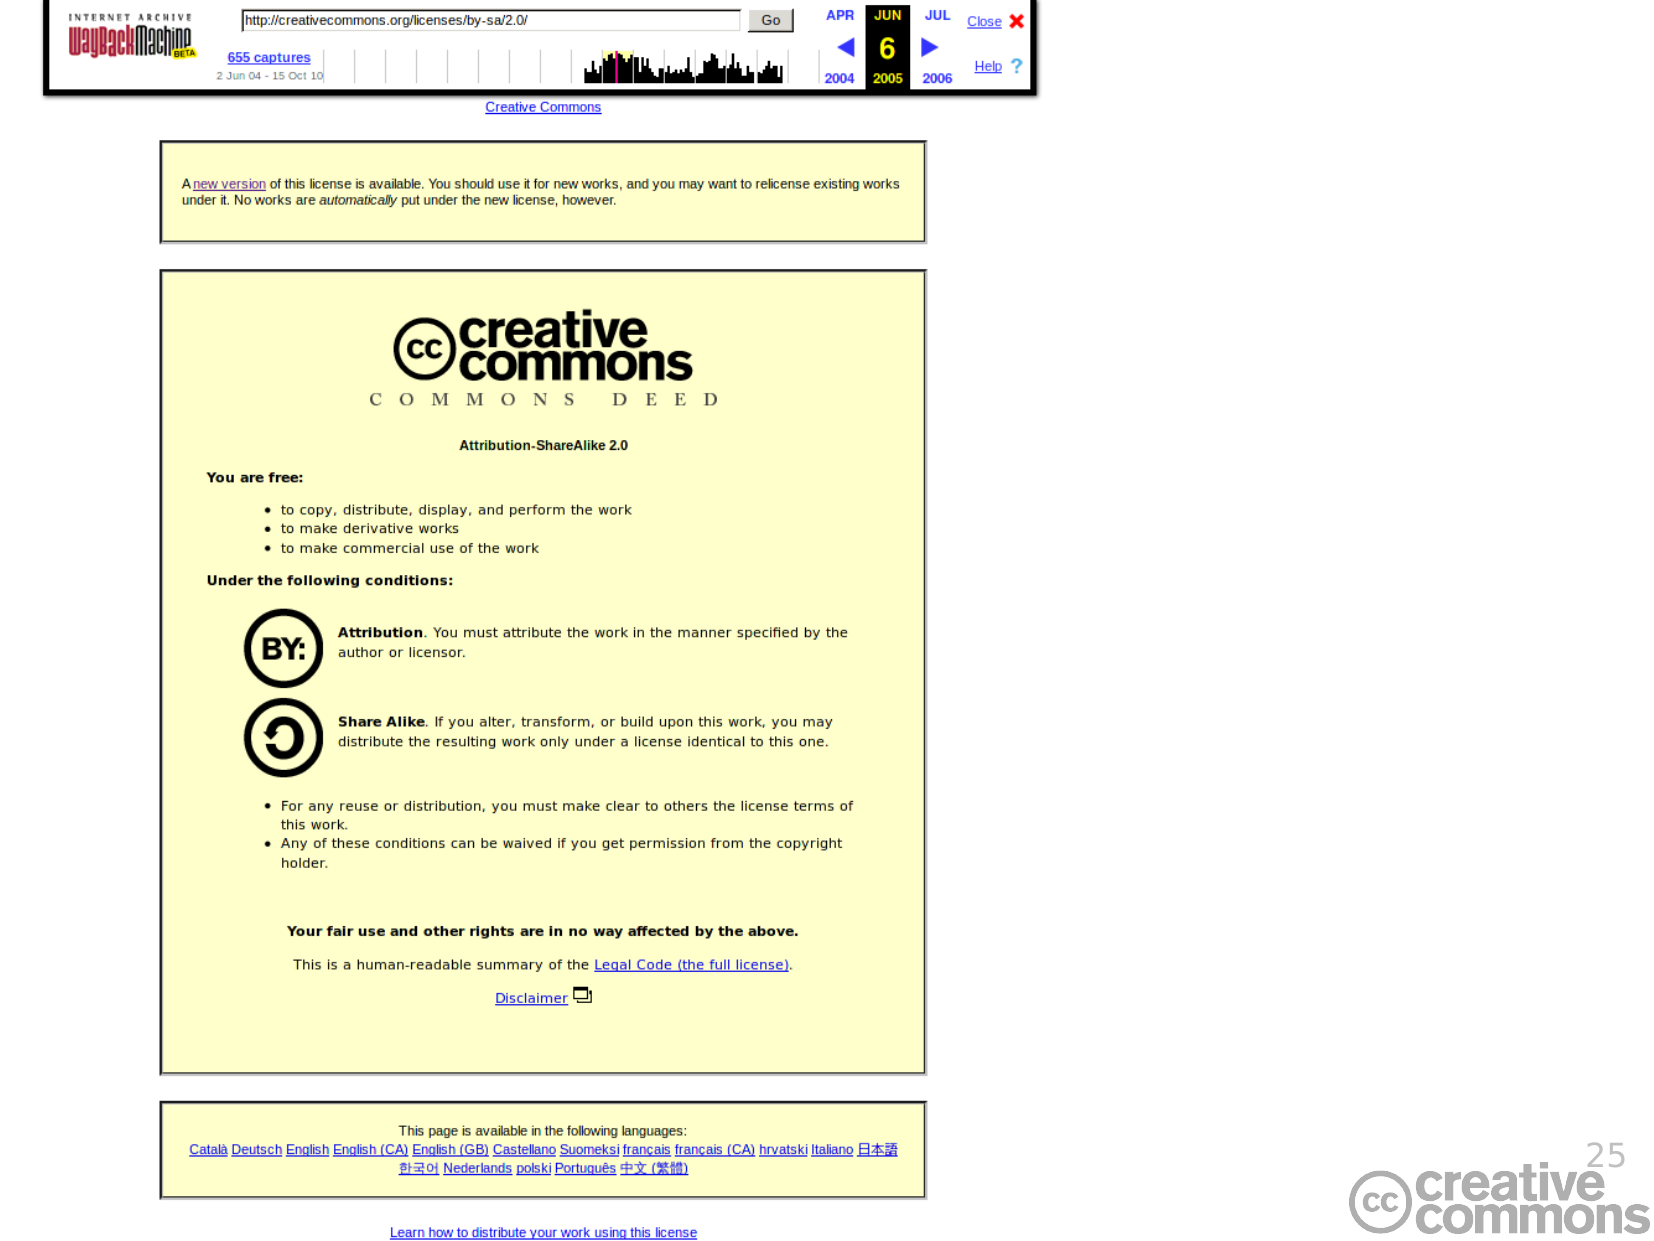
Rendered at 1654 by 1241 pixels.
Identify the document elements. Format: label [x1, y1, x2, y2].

picture [1349, 1162, 1650, 1234]
picture [37, 0, 1049, 1241]
